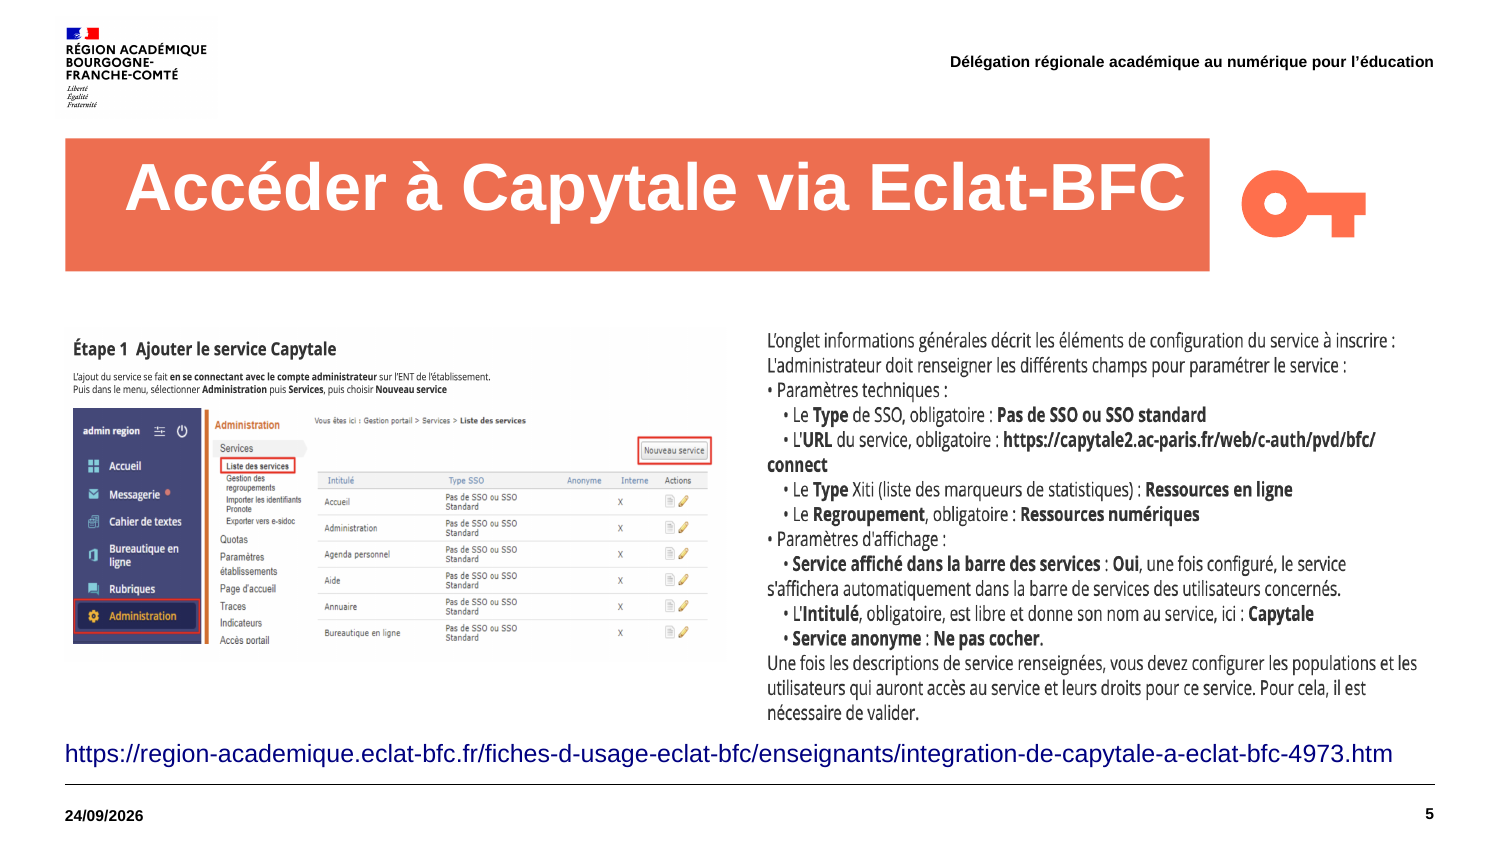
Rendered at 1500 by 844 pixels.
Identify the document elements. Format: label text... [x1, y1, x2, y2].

picture [55, 16, 218, 119]
text_box [1241, 170, 1366, 238]
text_box Délégation régionale académique au numérique pour l’éducation [470, 32, 1435, 91]
text_box 14/02/2024 [64, 804, 251, 843]
text_box Accéder à Capytale via Eclat-BFC [65, 138, 1210, 272]
picture [755, 303, 1435, 732]
picture [64, 327, 727, 662]
text_box https://region-academique.eclat-bfc.fr/fiches-d-usage-eclat-bfc/enseignants/integration-de-capytale-a-eclat-bfc-4973.htm [49, 732, 1500, 804]
text_box <numéro> [1213, 804, 1435, 843]
